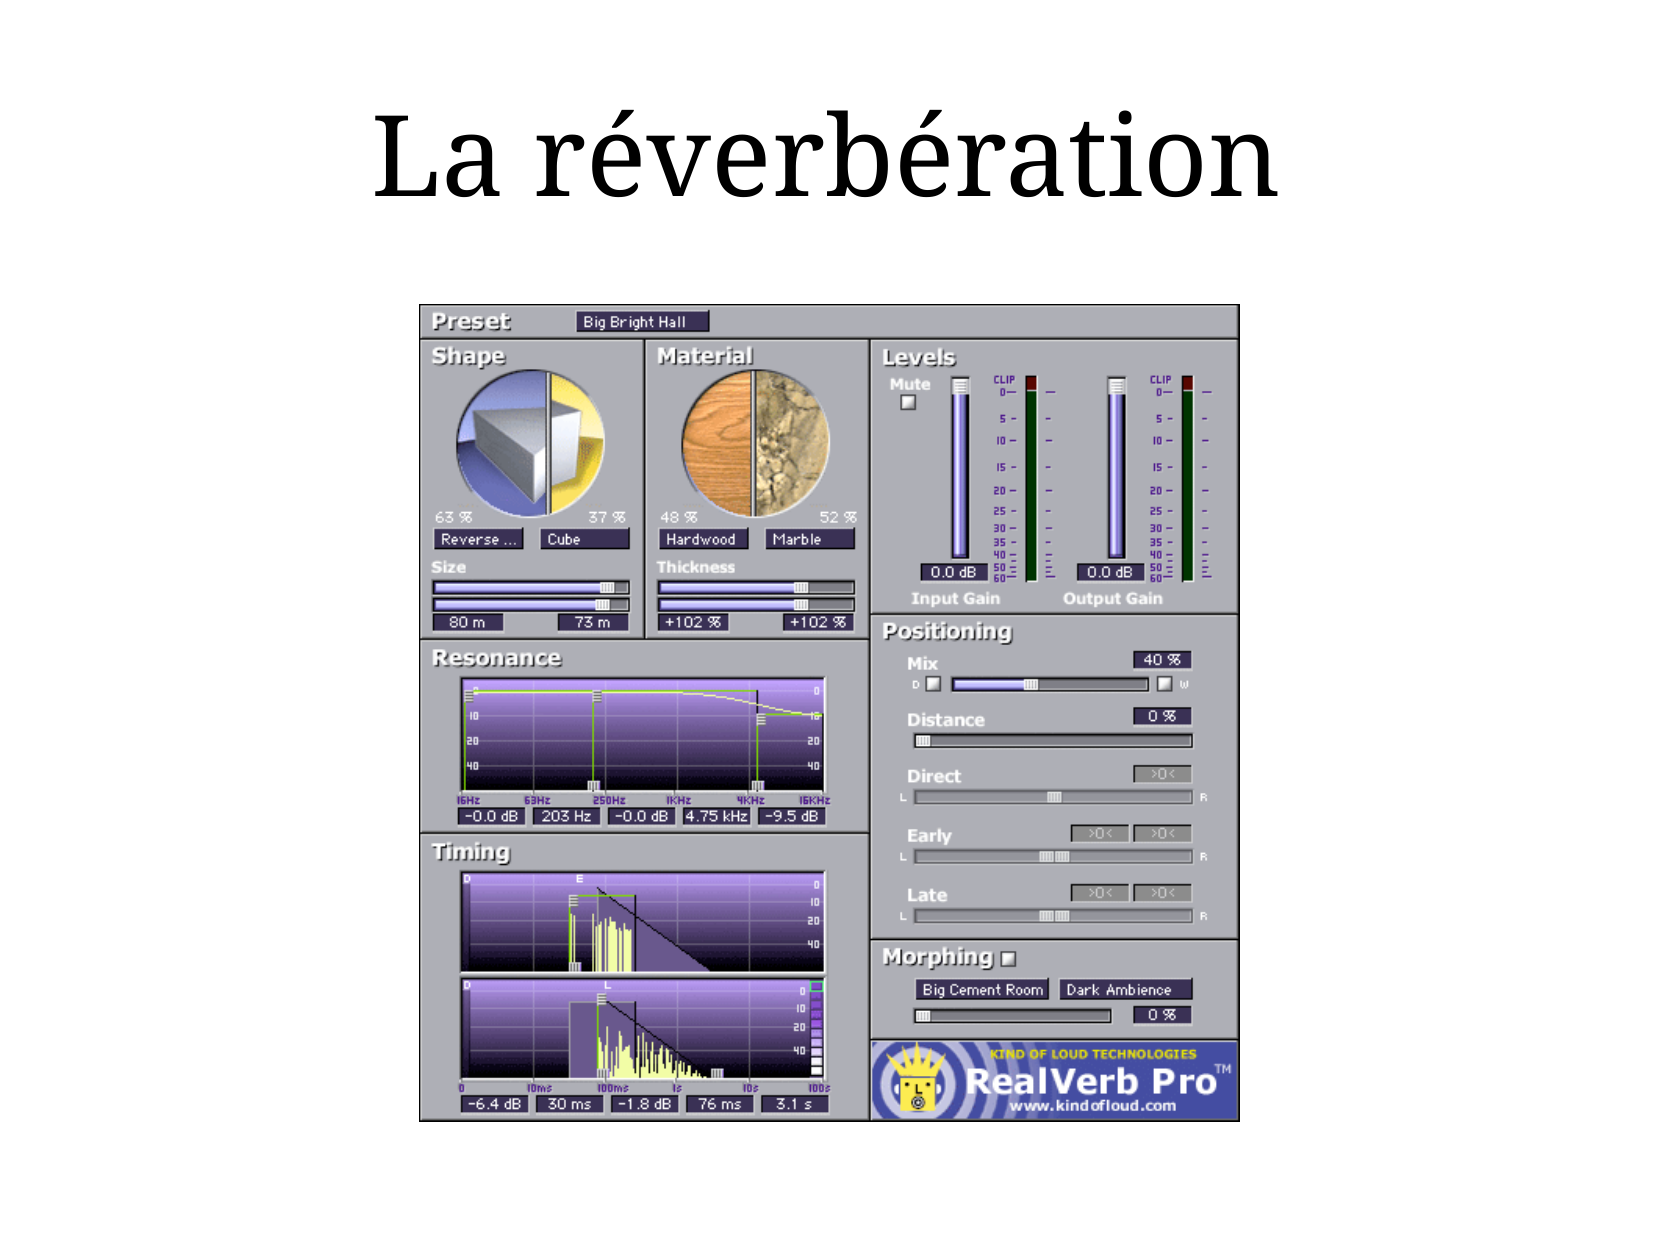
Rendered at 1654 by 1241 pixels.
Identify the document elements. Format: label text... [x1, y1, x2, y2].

picture [419, 304, 1240, 1123]
title La réverbération [82, 49, 1571, 257]
